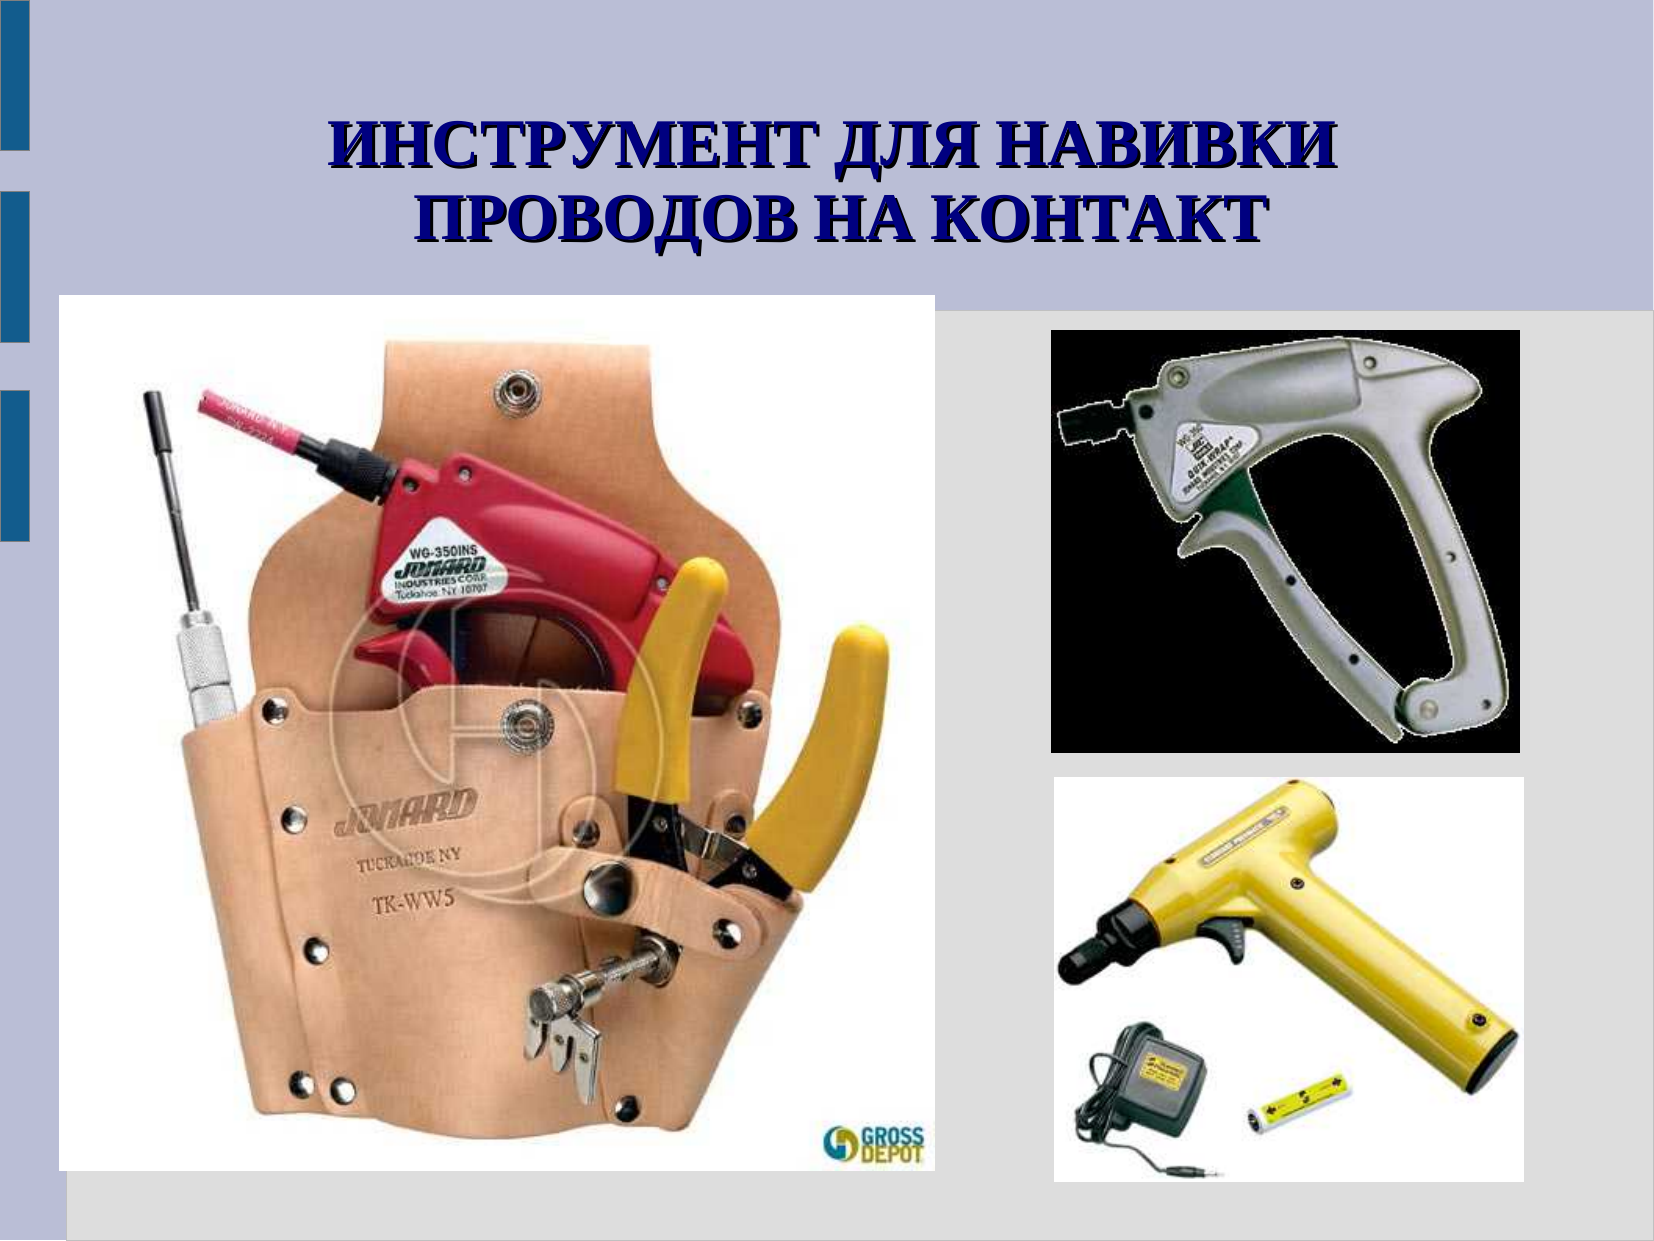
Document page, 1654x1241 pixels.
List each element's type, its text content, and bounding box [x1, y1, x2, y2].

title ИНСТРУМЕНТ ДЛЯ НАВИВКИ ПРОВОДОВ НА КОНТАКТ [135, 76, 1548, 284]
picture [1054, 777, 1524, 1182]
picture [59, 295, 935, 1171]
picture [1051, 330, 1520, 753]
